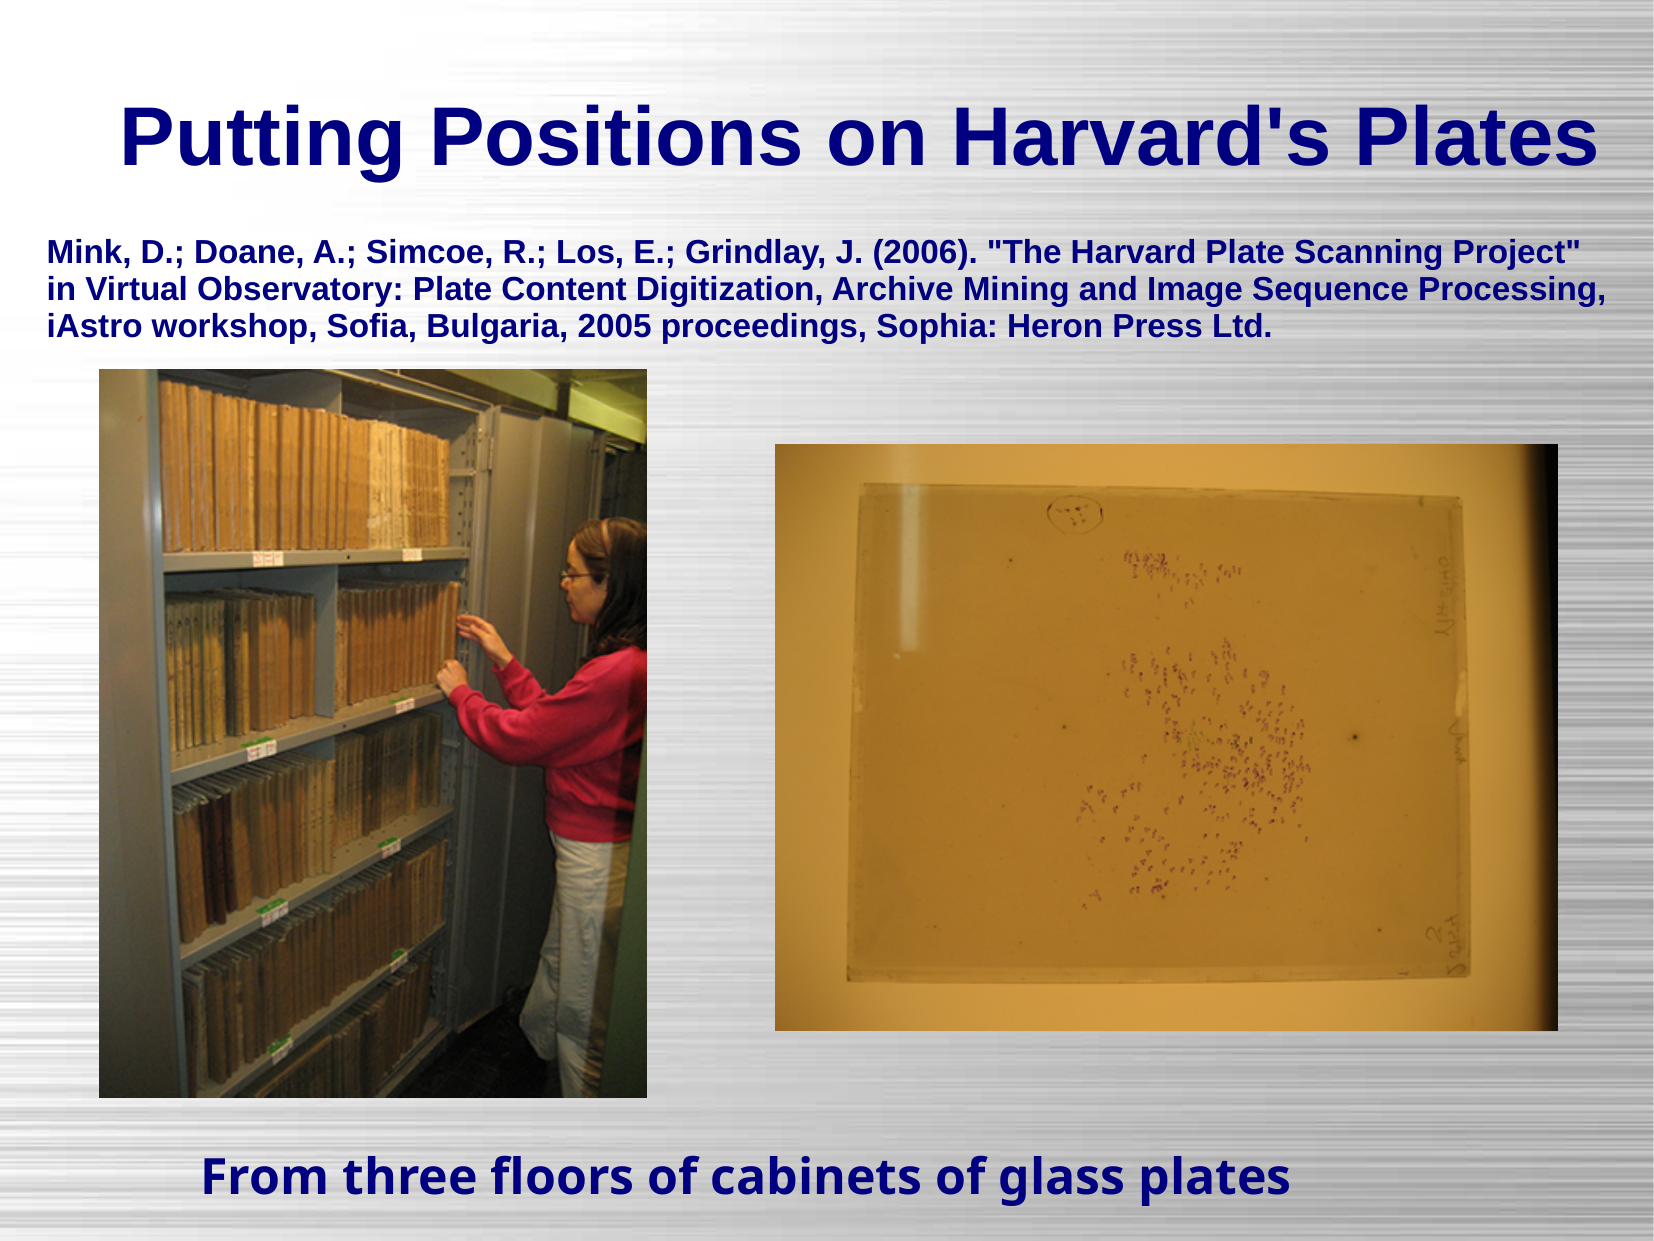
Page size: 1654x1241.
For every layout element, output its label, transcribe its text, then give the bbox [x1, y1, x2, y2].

picture [0, 0, 1654, 1241]
text_box Mink, D.; Doane, A.; Simcoe, R.; Los, E.; Grindlay, J. (2006). "The Harvard Plate Scanning Project" in Virtual Observatory: Plate Content Digitization, Archive Mining and Image Sequence Processing, iAstro workshop, Sofia, Bulgaria, 2005 proceedings, Sophia: Heron Press Ltd. [31, 226, 1622, 357]
text_box Putting Positions on Harvard's Plates [49, 67, 1644, 194]
text_box From three floors of cabinets of glass plates [185, 1133, 1468, 1219]
